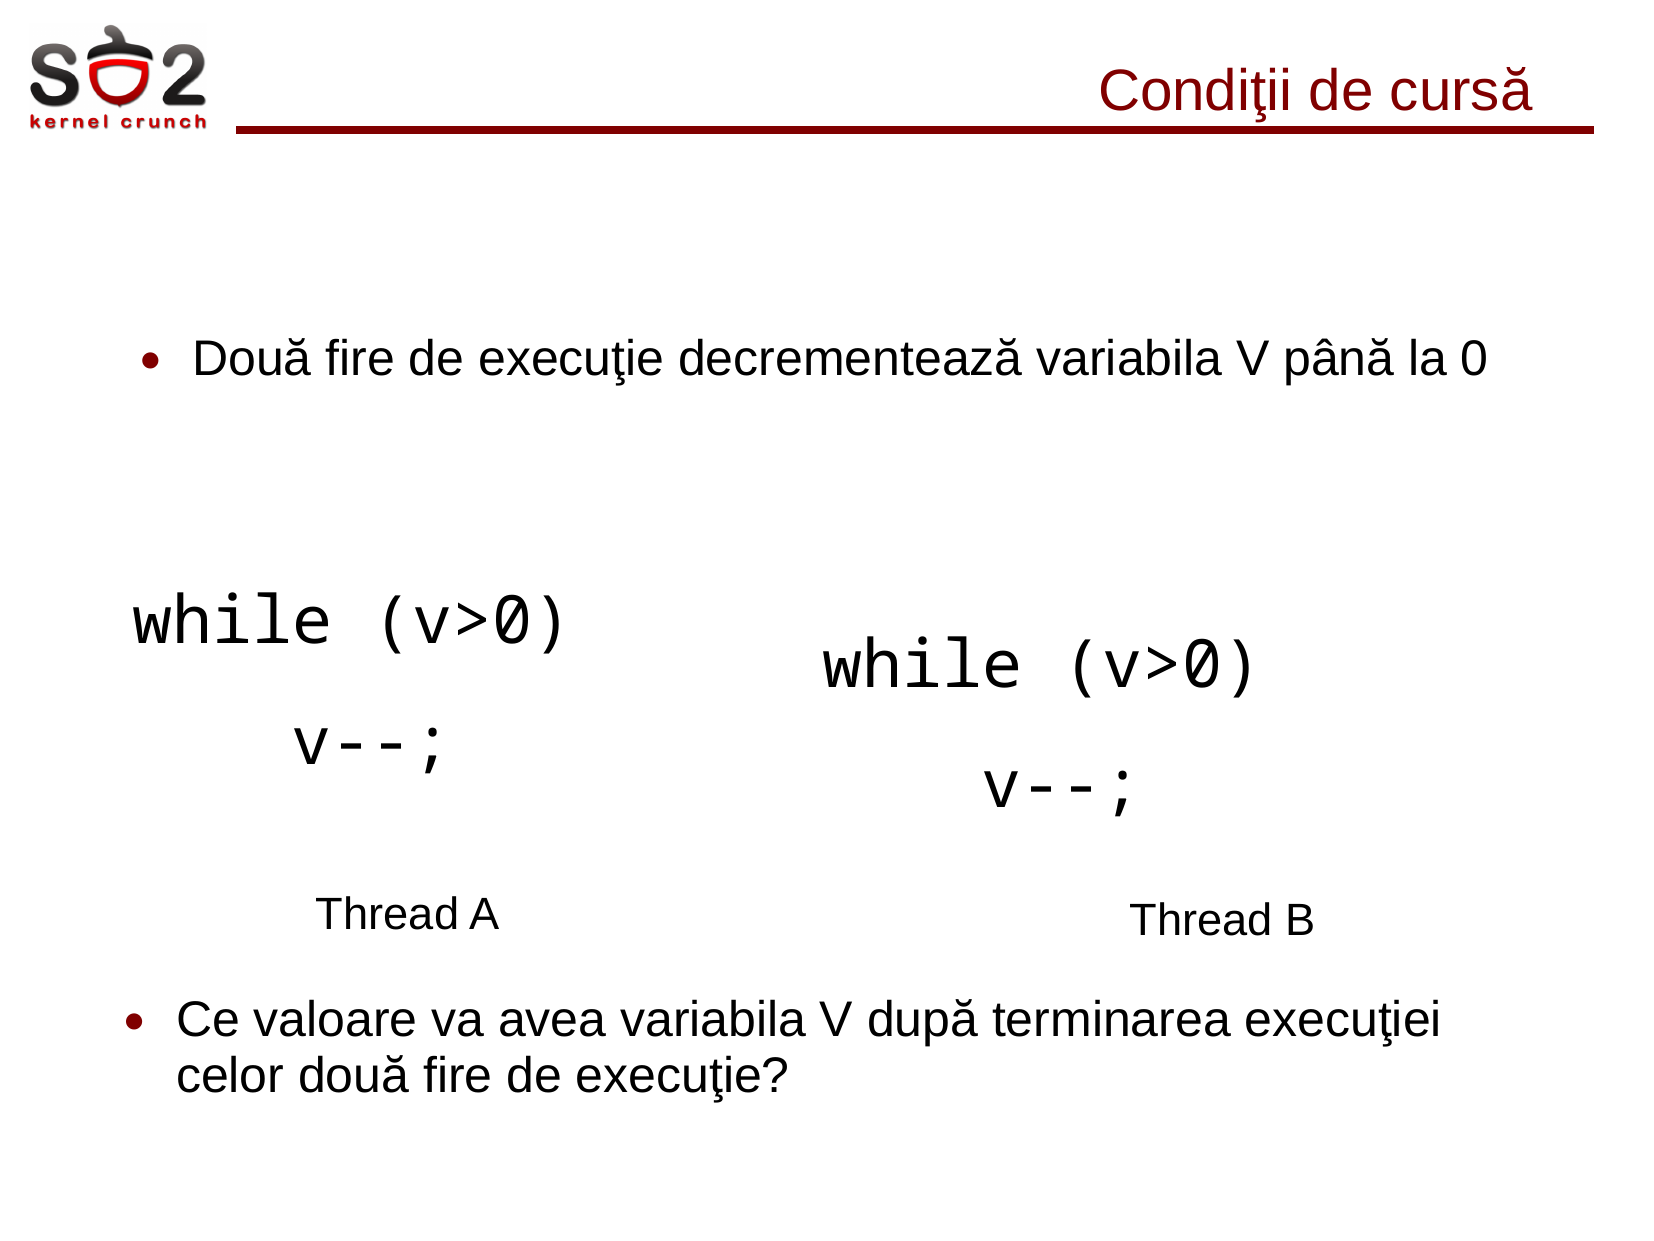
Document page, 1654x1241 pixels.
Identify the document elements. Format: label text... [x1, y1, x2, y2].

list Două fire de execuţie decrementează variabila V până la 0 [121, 250, 1534, 551]
list while (v>0) v--; [804, 458, 1611, 865]
list Ce valoare va avea variabila V după terminarea execuţiei celor două fire de execuţie? [105, 939, 1518, 1241]
text_box Thread A [300, 881, 521, 939]
picture [29, 23, 121, 130]
text_box Thread B [1114, 887, 1334, 939]
list while (v>0) v--; [114, 457, 761, 888]
title Condiţii de cursă [121, 2, 1534, 178]
